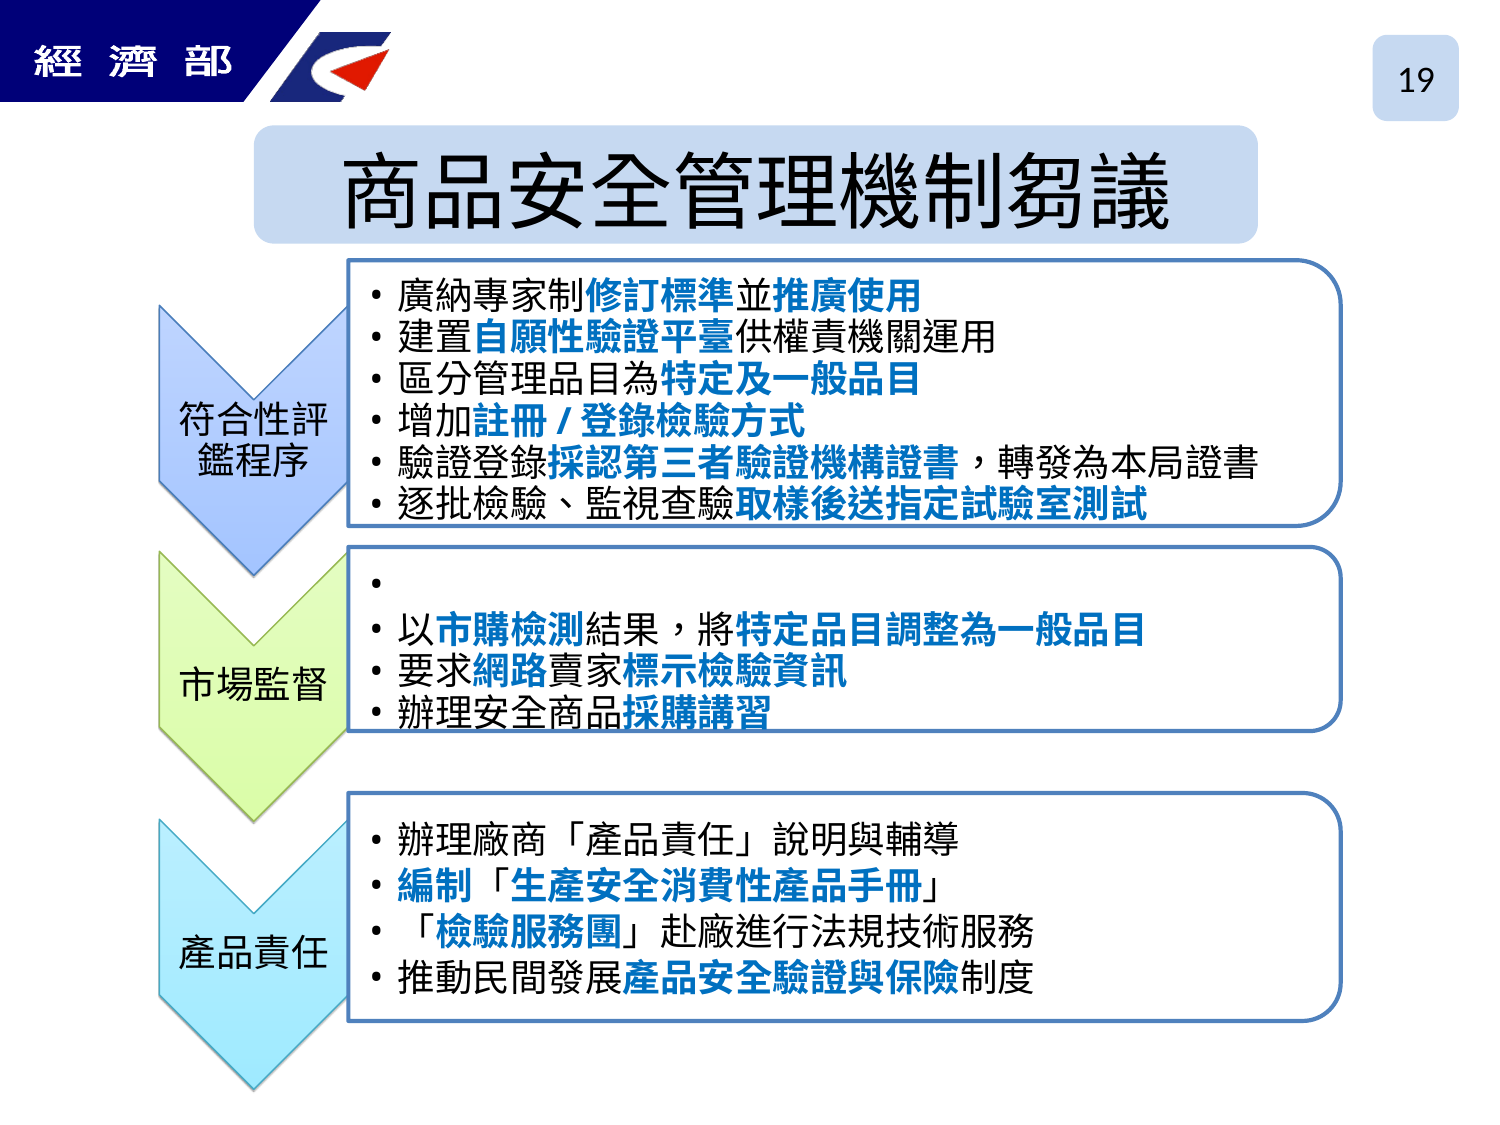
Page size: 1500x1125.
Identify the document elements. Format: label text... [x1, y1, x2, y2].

text_box 符合性評鑑程序 [159, 305, 348, 576]
text_box 市場監督 [159, 551, 348, 822]
text_box 廣納專家制修訂標準並推廣使用 建置自願性驗證平臺供權責機關運用 區分管理品目為特定及一般品目 增加註冊/登錄檢驗方式 驗證登錄採認第三者驗證機構證書，轉發為本局證書 逐批檢驗、監視查驗取樣後送指定試驗室測試 [348, 260, 1341, 526]
text_box 19 [1372, 34, 1459, 122]
text_box [0, 0, 321, 102]
text_box 產品責任 [159, 819, 348, 1090]
text_box 辦理廠商「產品責任」說明與輔導 編制「生產安全消費性產品手冊」 「檢驗服務團」赴廠進行法規技術服務 推動民間發展產品安全驗證與保險制度 [348, 792, 1341, 1021]
picture [269, 32, 391, 102]
text_box 以市購檢測結果，將特定品目調整為一般品目 要求網路賣家標示檢驗資訊 辦理安全商品採購講習 [348, 546, 1341, 732]
text_box 商品安全管理機制芻議 [253, 125, 1258, 244]
